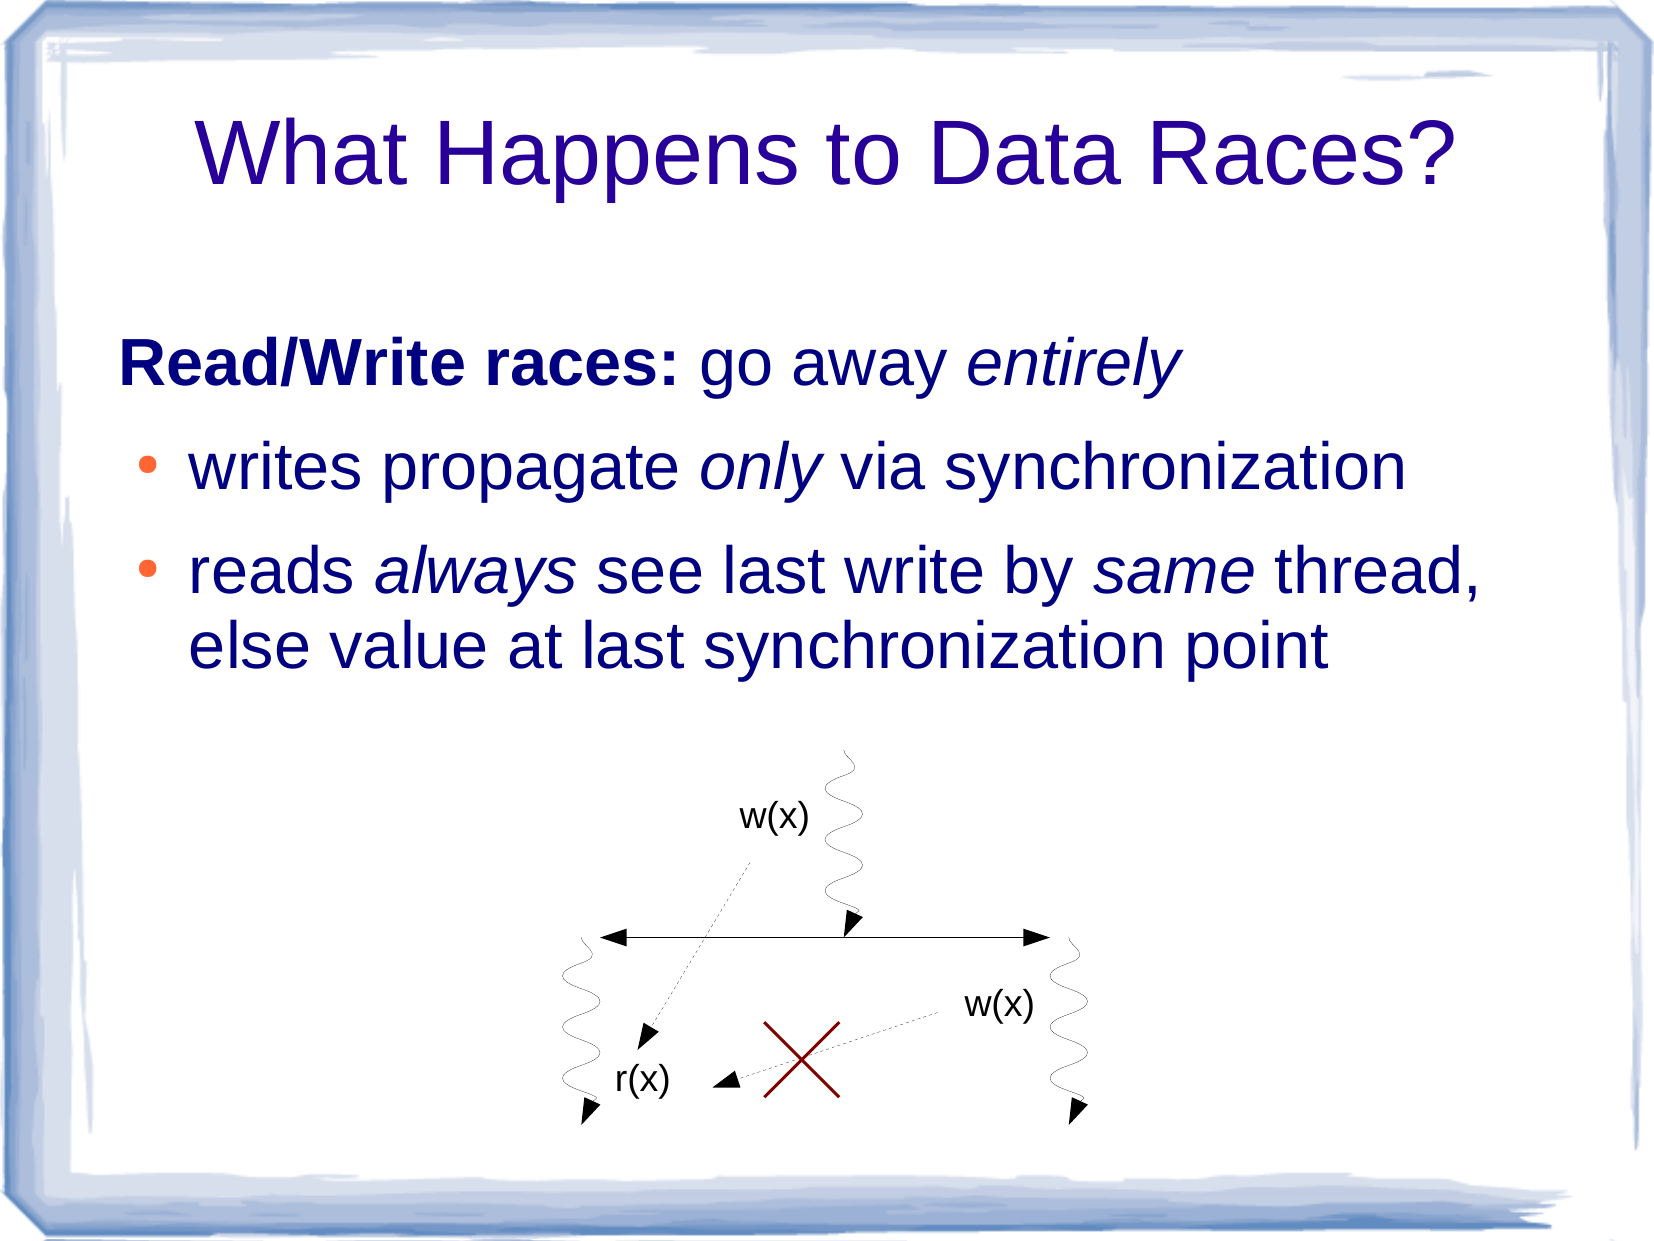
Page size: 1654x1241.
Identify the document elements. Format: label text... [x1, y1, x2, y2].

text_box w(x) [600, 787, 826, 902]
title What Happens to Data Races? [82, 49, 1571, 257]
picture [0, 0, 1654, 1241]
text_box r(x) [600, 1050, 751, 1127]
text_box w(x) [900, 975, 1051, 1032]
list Read/Write races: go away entirely writes propagate only via synchronization reads always see last write by same thread, else value at last synchronization point [118, 324, 1571, 990]
